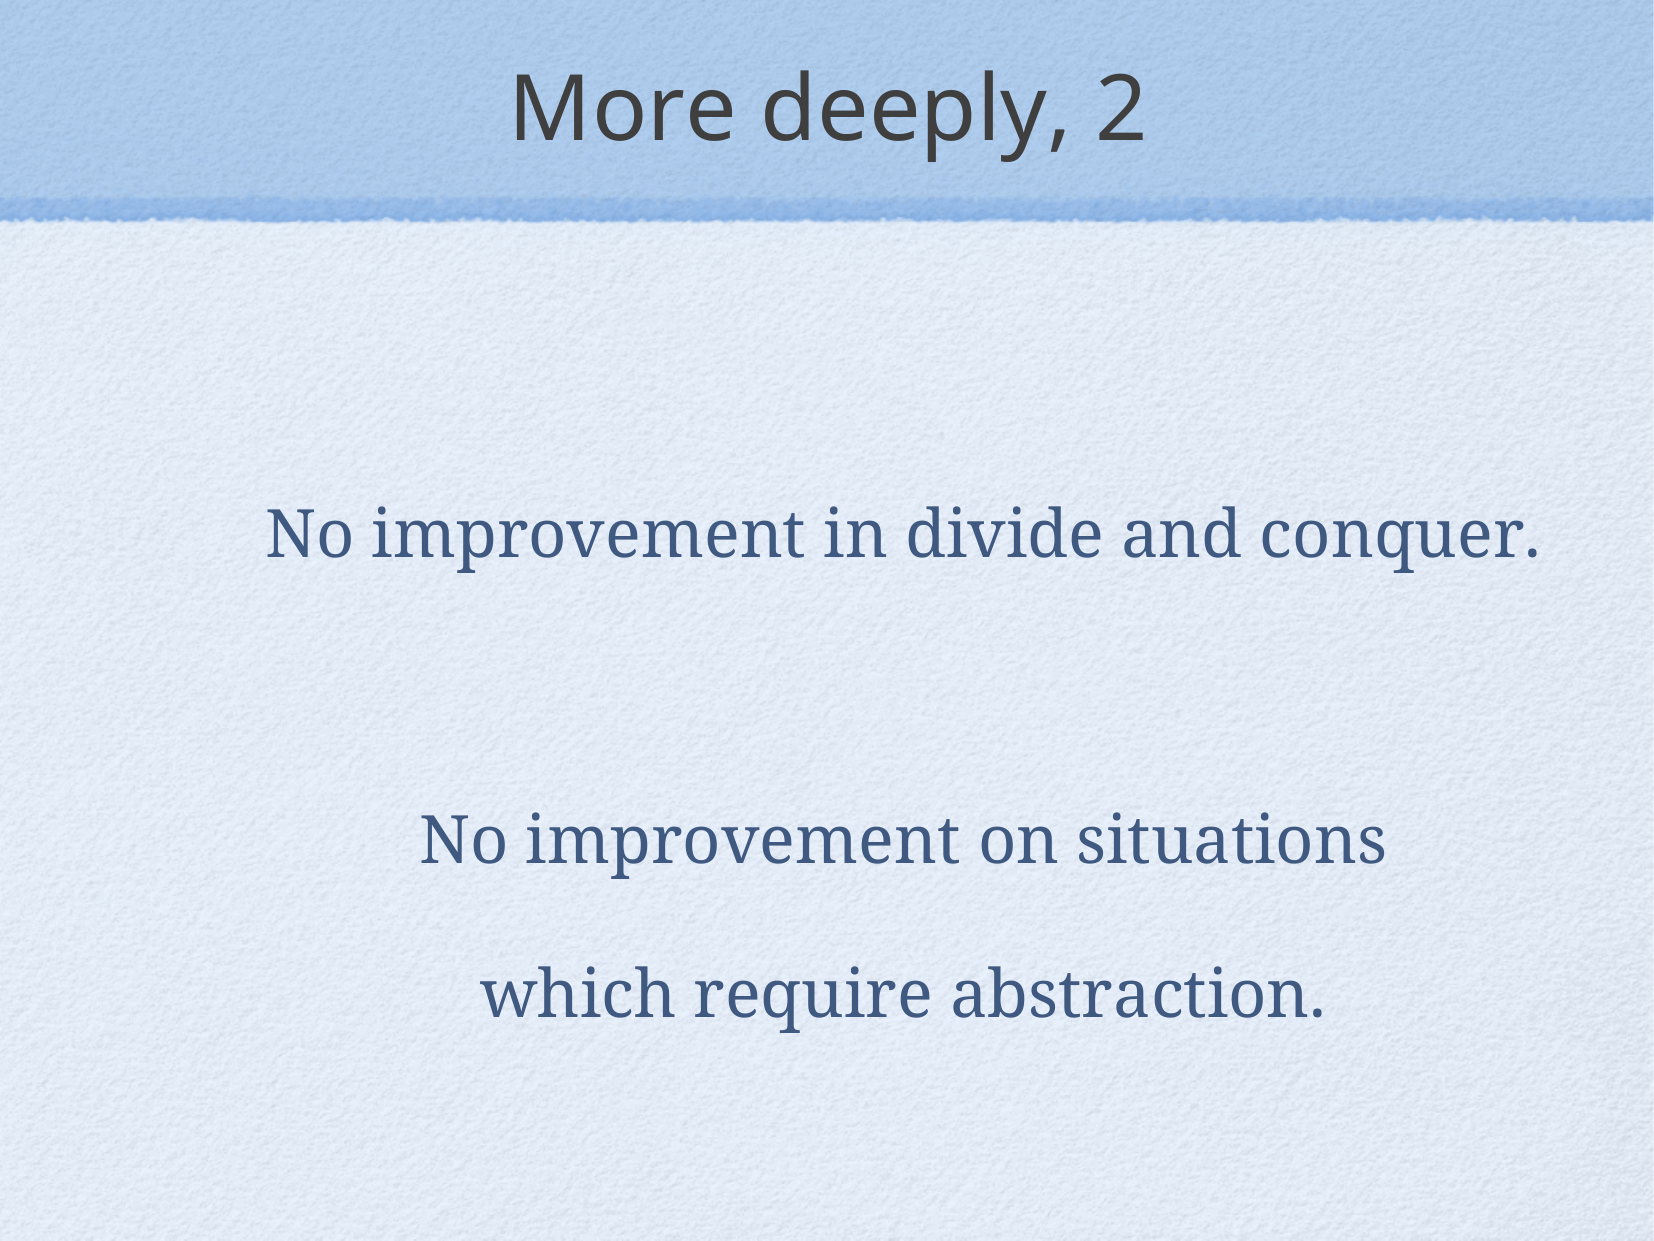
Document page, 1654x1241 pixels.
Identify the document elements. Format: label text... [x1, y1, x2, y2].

title More deeply, 2 [19, 0, 1635, 279]
list No improvement in divide and conquer. No improvement on situations which require abstraction. [53, 333, 1595, 1152]
picture [0, 0, 1654, 1241]
